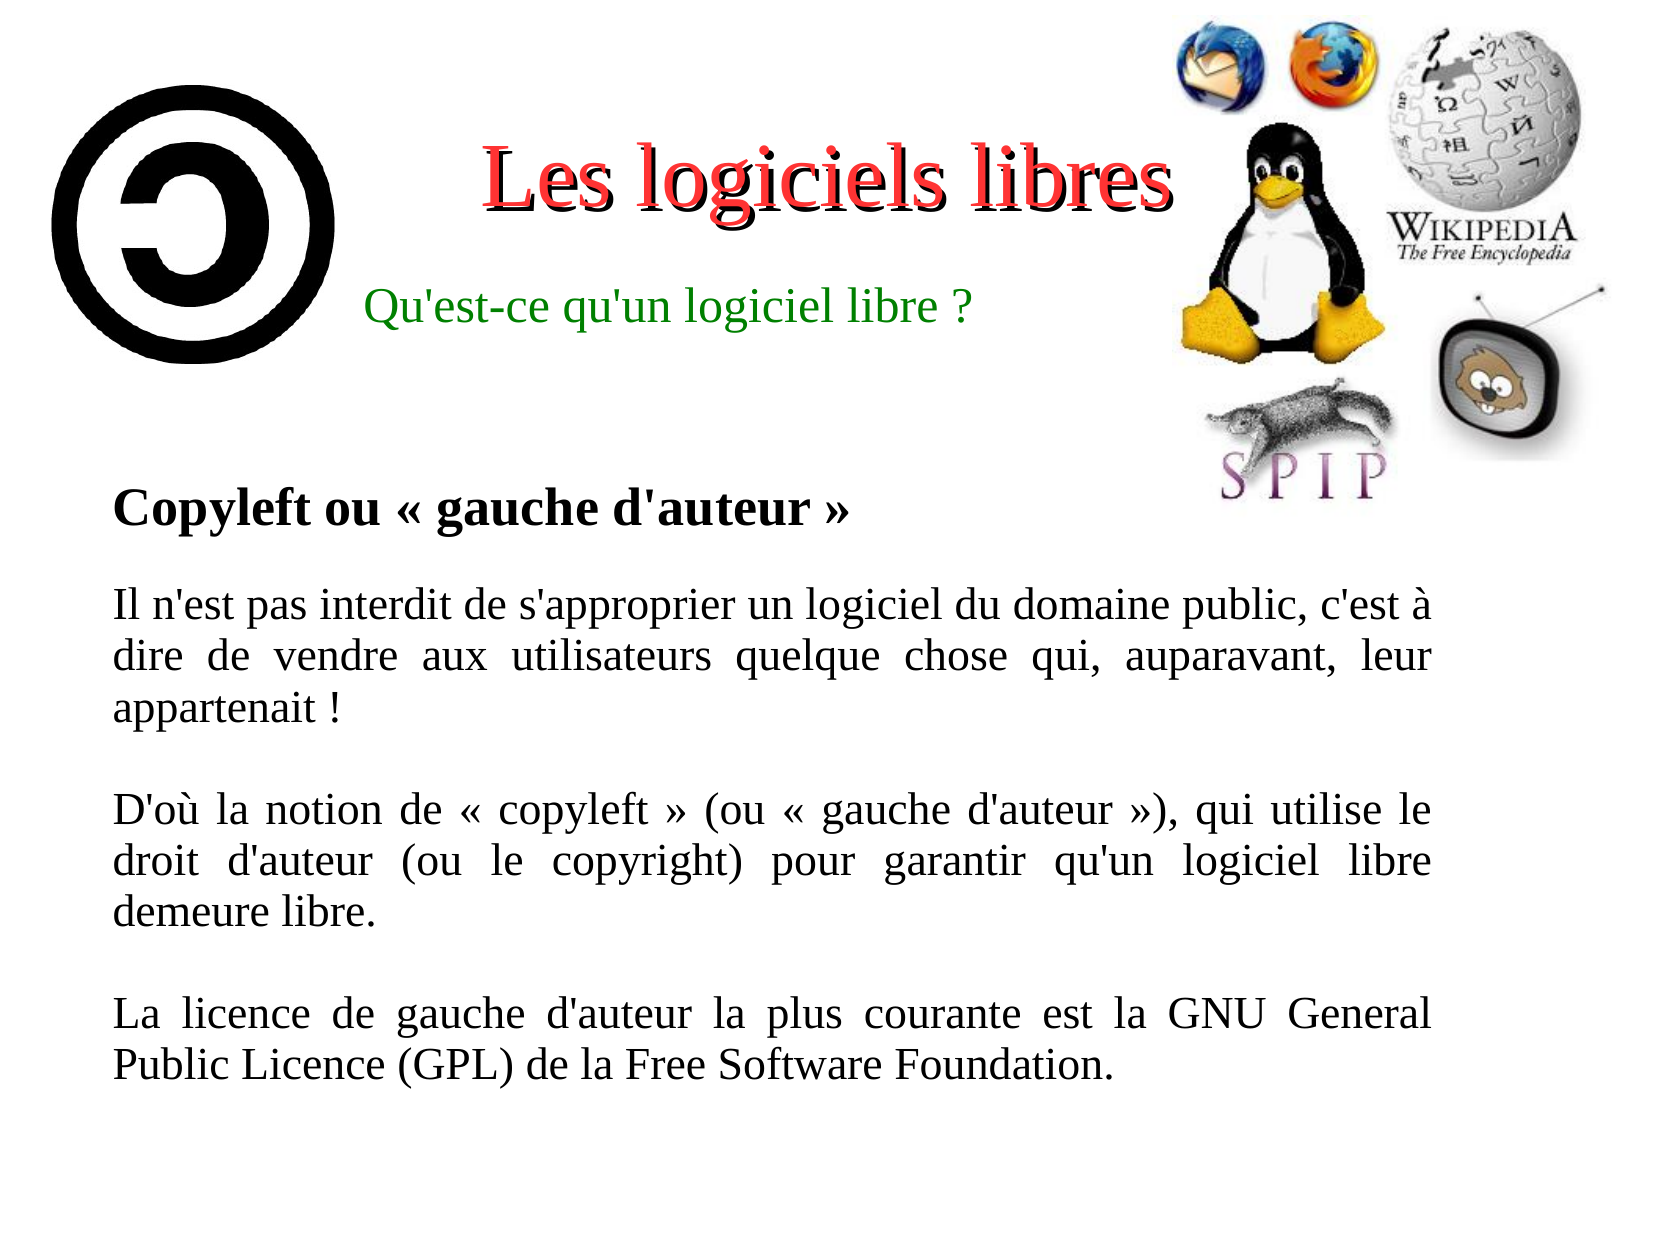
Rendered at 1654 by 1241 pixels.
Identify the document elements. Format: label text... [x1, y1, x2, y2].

picture [1172, 15, 1622, 527]
text_box Qu'est-ce qu'un logiciel libre ? [341, 277, 1005, 339]
title Les logiciels libres [121, 72, 1534, 280]
text_box Copyleft ou « gauche d'auteur » Il n'est pas interdit de s'approprier un logiciel du domaine public, c'est à dire de vendre aux utilisateurs quelque chose qui, auparavant, leur appartenait ! D'où la notion de « copyleft » (ou « gauche d'auteur »), qui utilise le droit d'auteur (ou le copyright) pour garantir qu'un logiciel libre demeure libre. La licence de gauche d'auteur la plus courante est la GNU General Public Licence (GPL) de la Free Software Foundation. [112, 476, 1434, 1234]
picture [43, 83, 341, 364]
